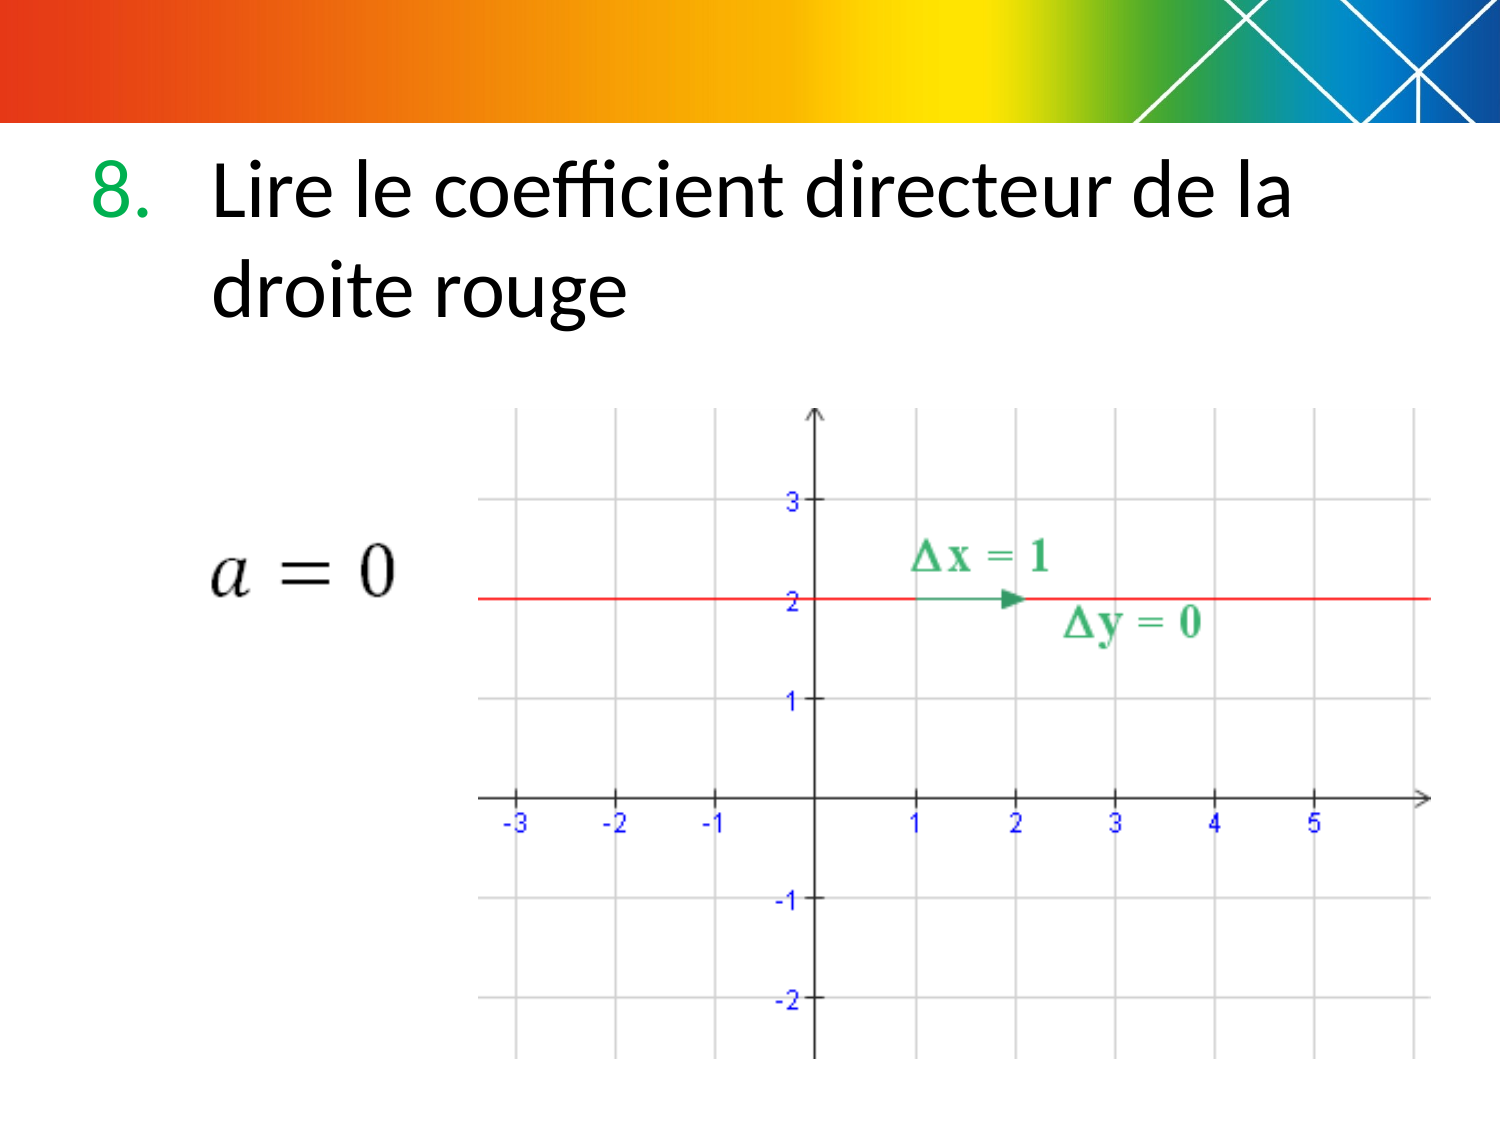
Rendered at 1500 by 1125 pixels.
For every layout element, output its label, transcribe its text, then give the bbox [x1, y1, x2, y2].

title Lire le coefficient directeur de la droite rouge [75, 126, 1426, 342]
picture [478, 408, 1431, 1059]
picture [159, 503, 445, 634]
picture [0, 0, 1359, 123]
picture [1340, 0, 1500, 123]
